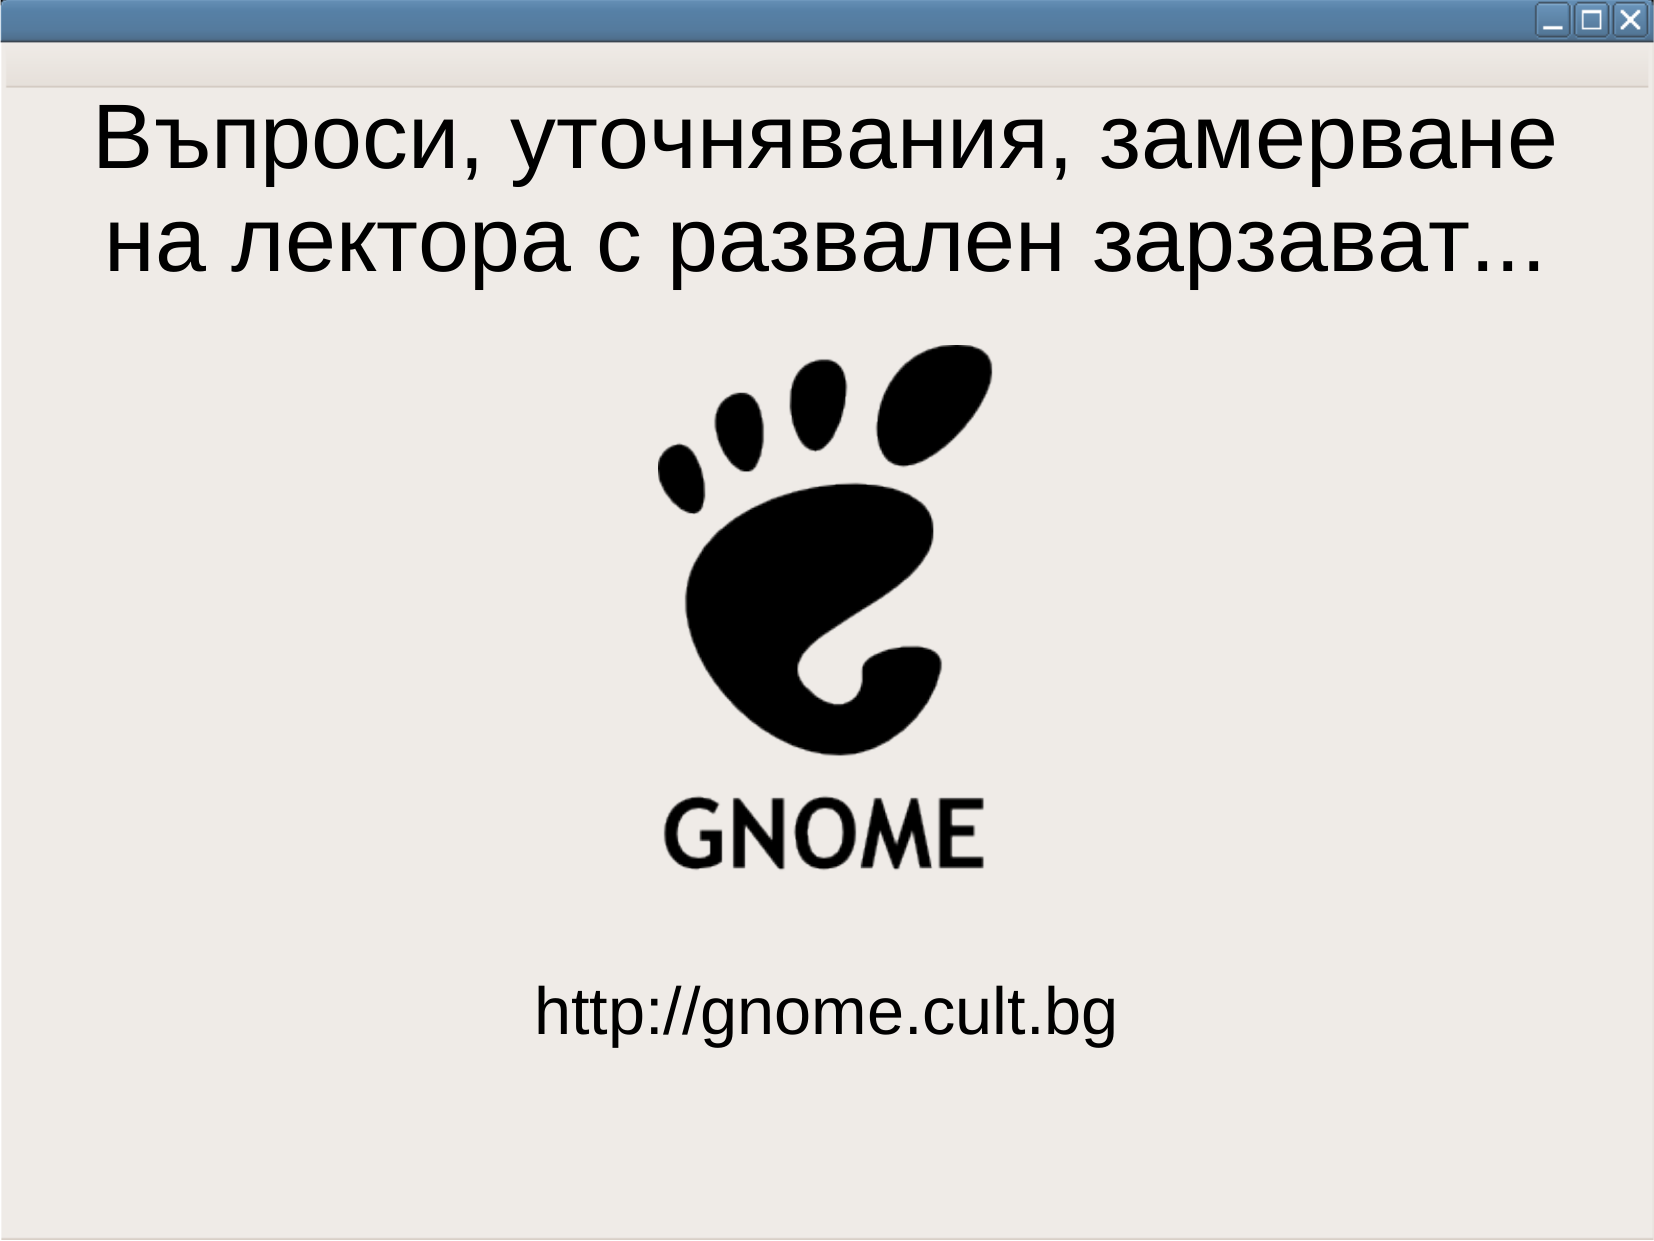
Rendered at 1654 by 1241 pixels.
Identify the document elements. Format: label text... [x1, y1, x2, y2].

subtitle http://gnome.cult.bg [82, 915, 1571, 1108]
picture [0, 0, 1654, 1240]
title Въпроси, уточнявания, замерване на лектора с развален зарзават... [82, 84, 1571, 292]
